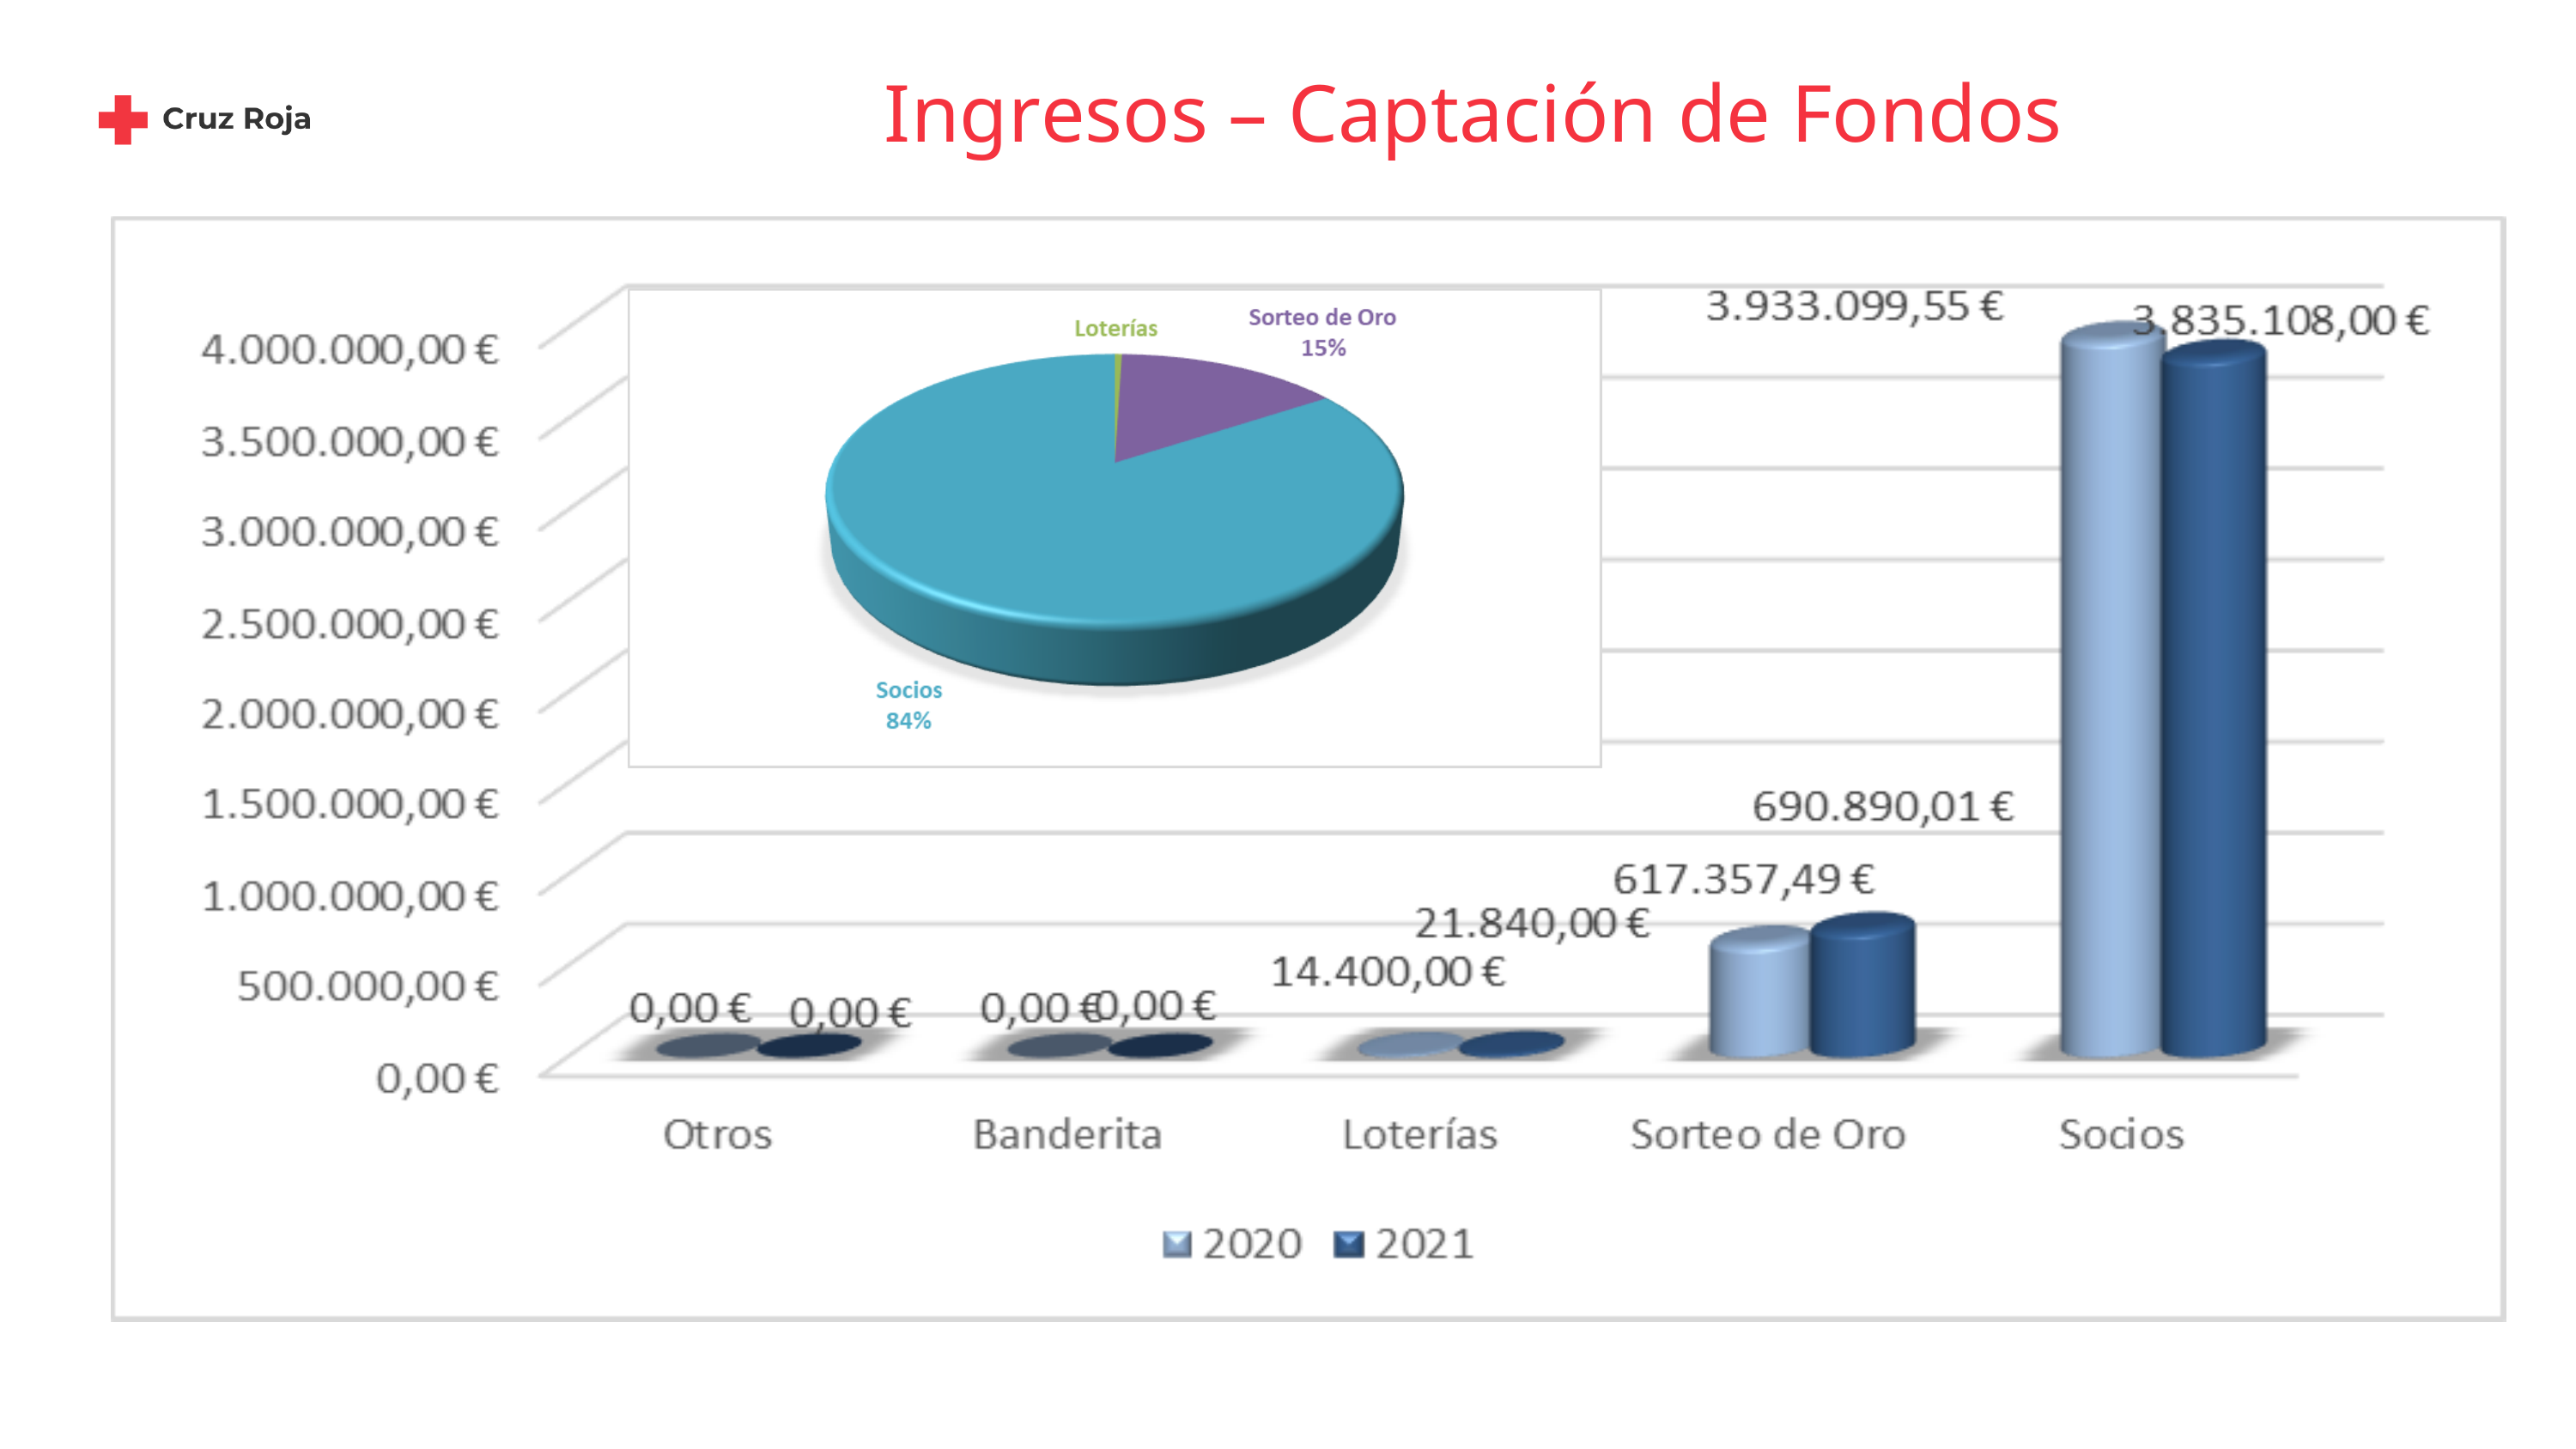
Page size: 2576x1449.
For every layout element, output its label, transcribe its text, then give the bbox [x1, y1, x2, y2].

text_box Ingresos – Captación de Fondos [871, 75, 2501, 165]
picture [111, 216, 2506, 1322]
